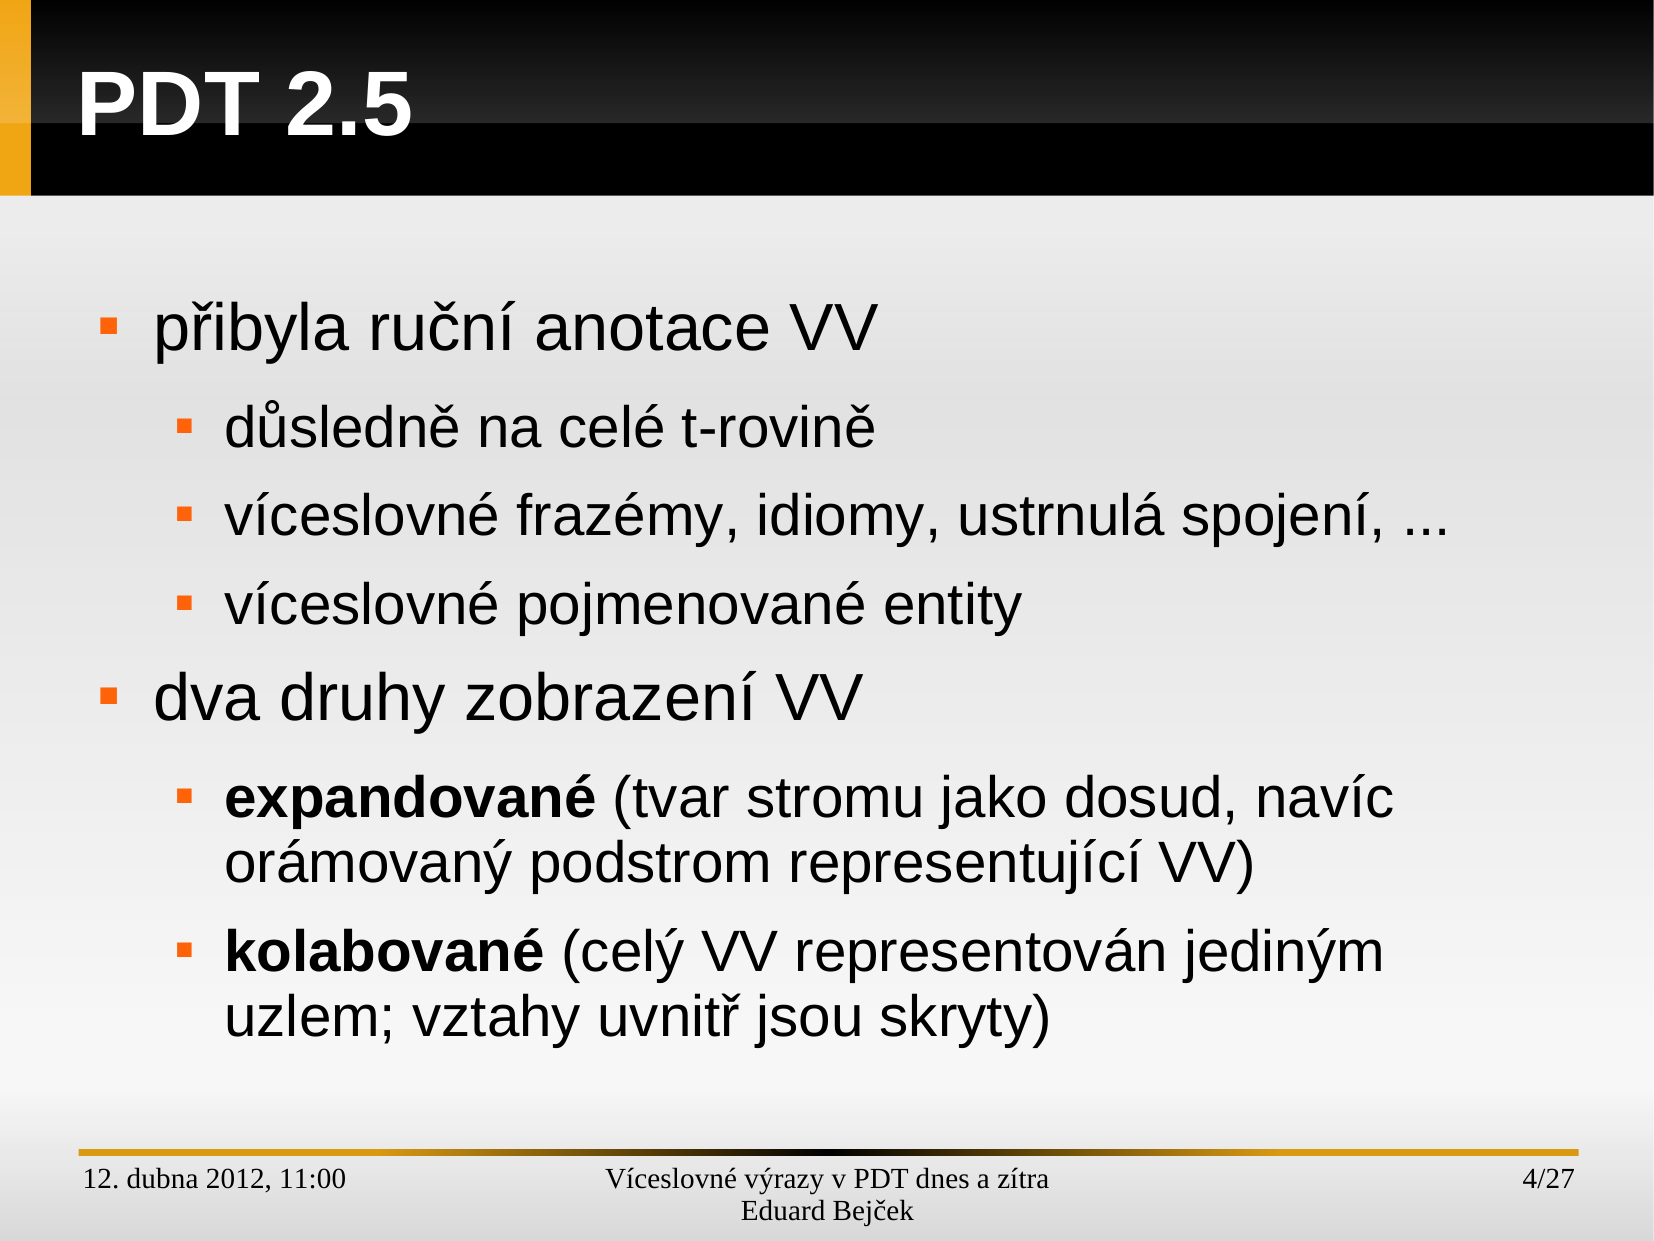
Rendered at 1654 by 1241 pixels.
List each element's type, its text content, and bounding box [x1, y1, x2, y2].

list přibyla ruční anotace VV důsledně na celé t-rovině víceslovné frazémy, idiomy, ustrnulá spojení, ... víceslovné pojmenované entity dva druhy zobrazení VV expandované (tvar stromu jako dosud, navíc orámovaný podstrom representující VV) kolabované (celý VV representován jediným uzlem; vztahy uvnitř jsou skryty) [82, 290, 1571, 1109]
picture [0, 0, 1654, 1241]
title PDT 2.5 [76, 0, 1565, 208]
